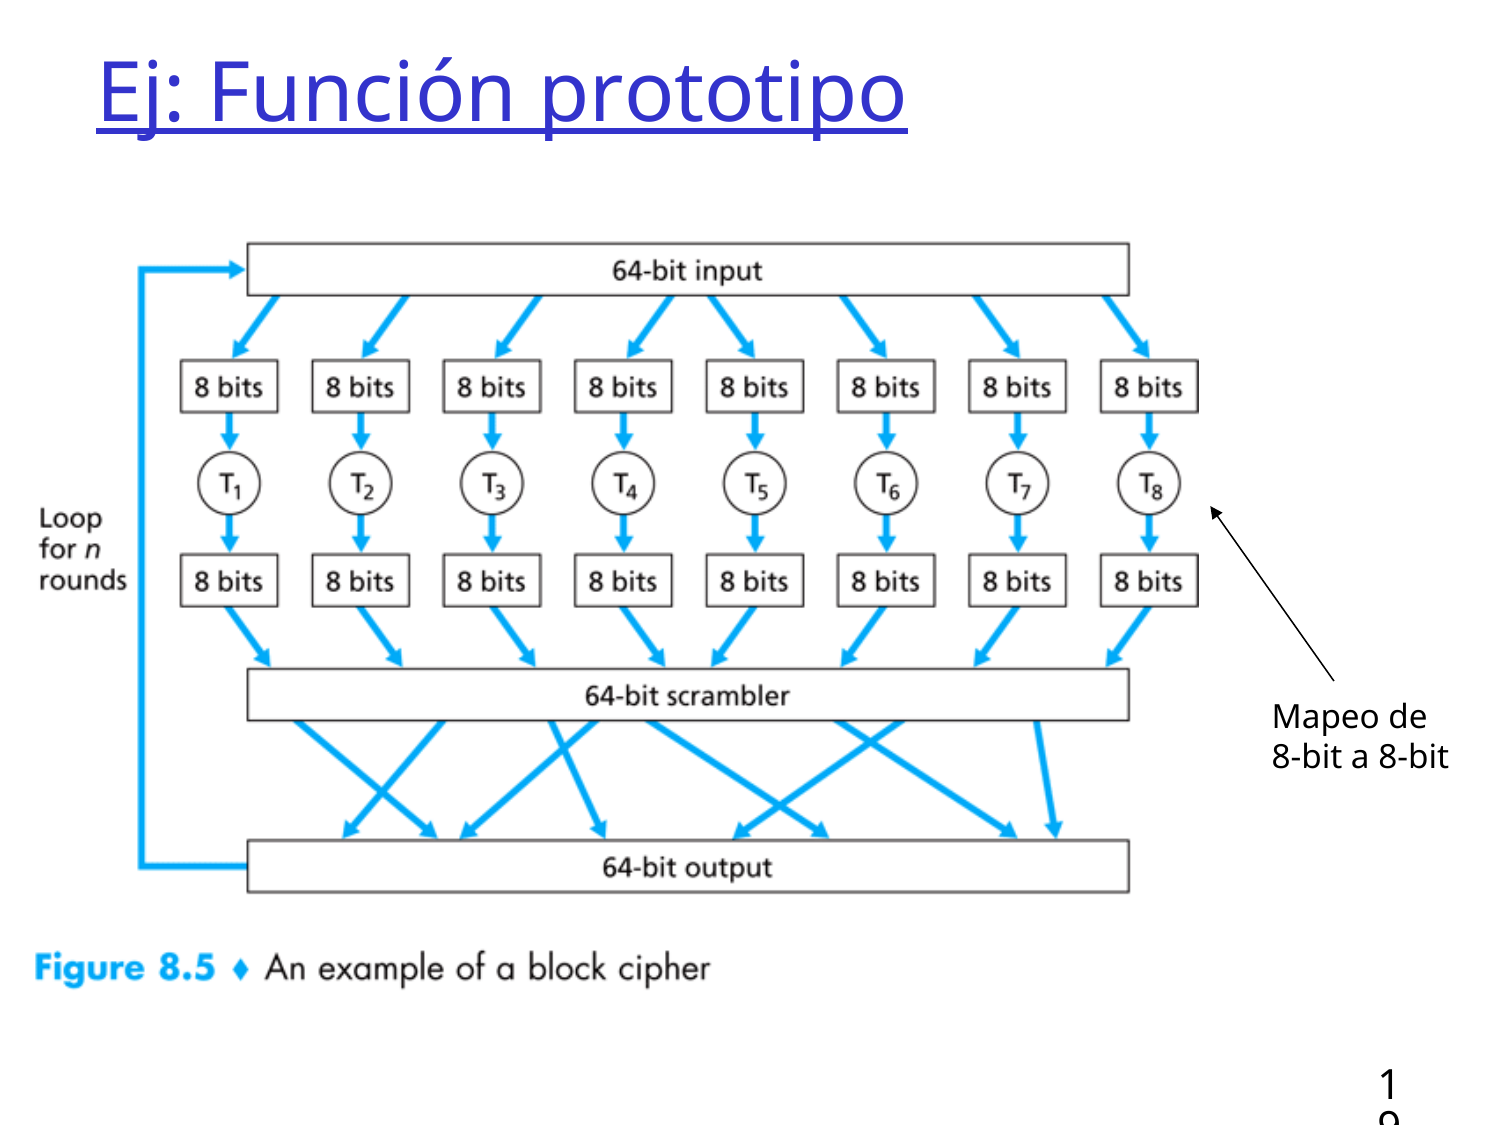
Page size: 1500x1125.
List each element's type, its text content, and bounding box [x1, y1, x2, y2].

title Ej: Función prototipo [80, 0, 1356, 178]
text_box Mapeo de 8-bit a 8-bit [1256, 687, 1465, 783]
picture [34, 240, 1199, 992]
